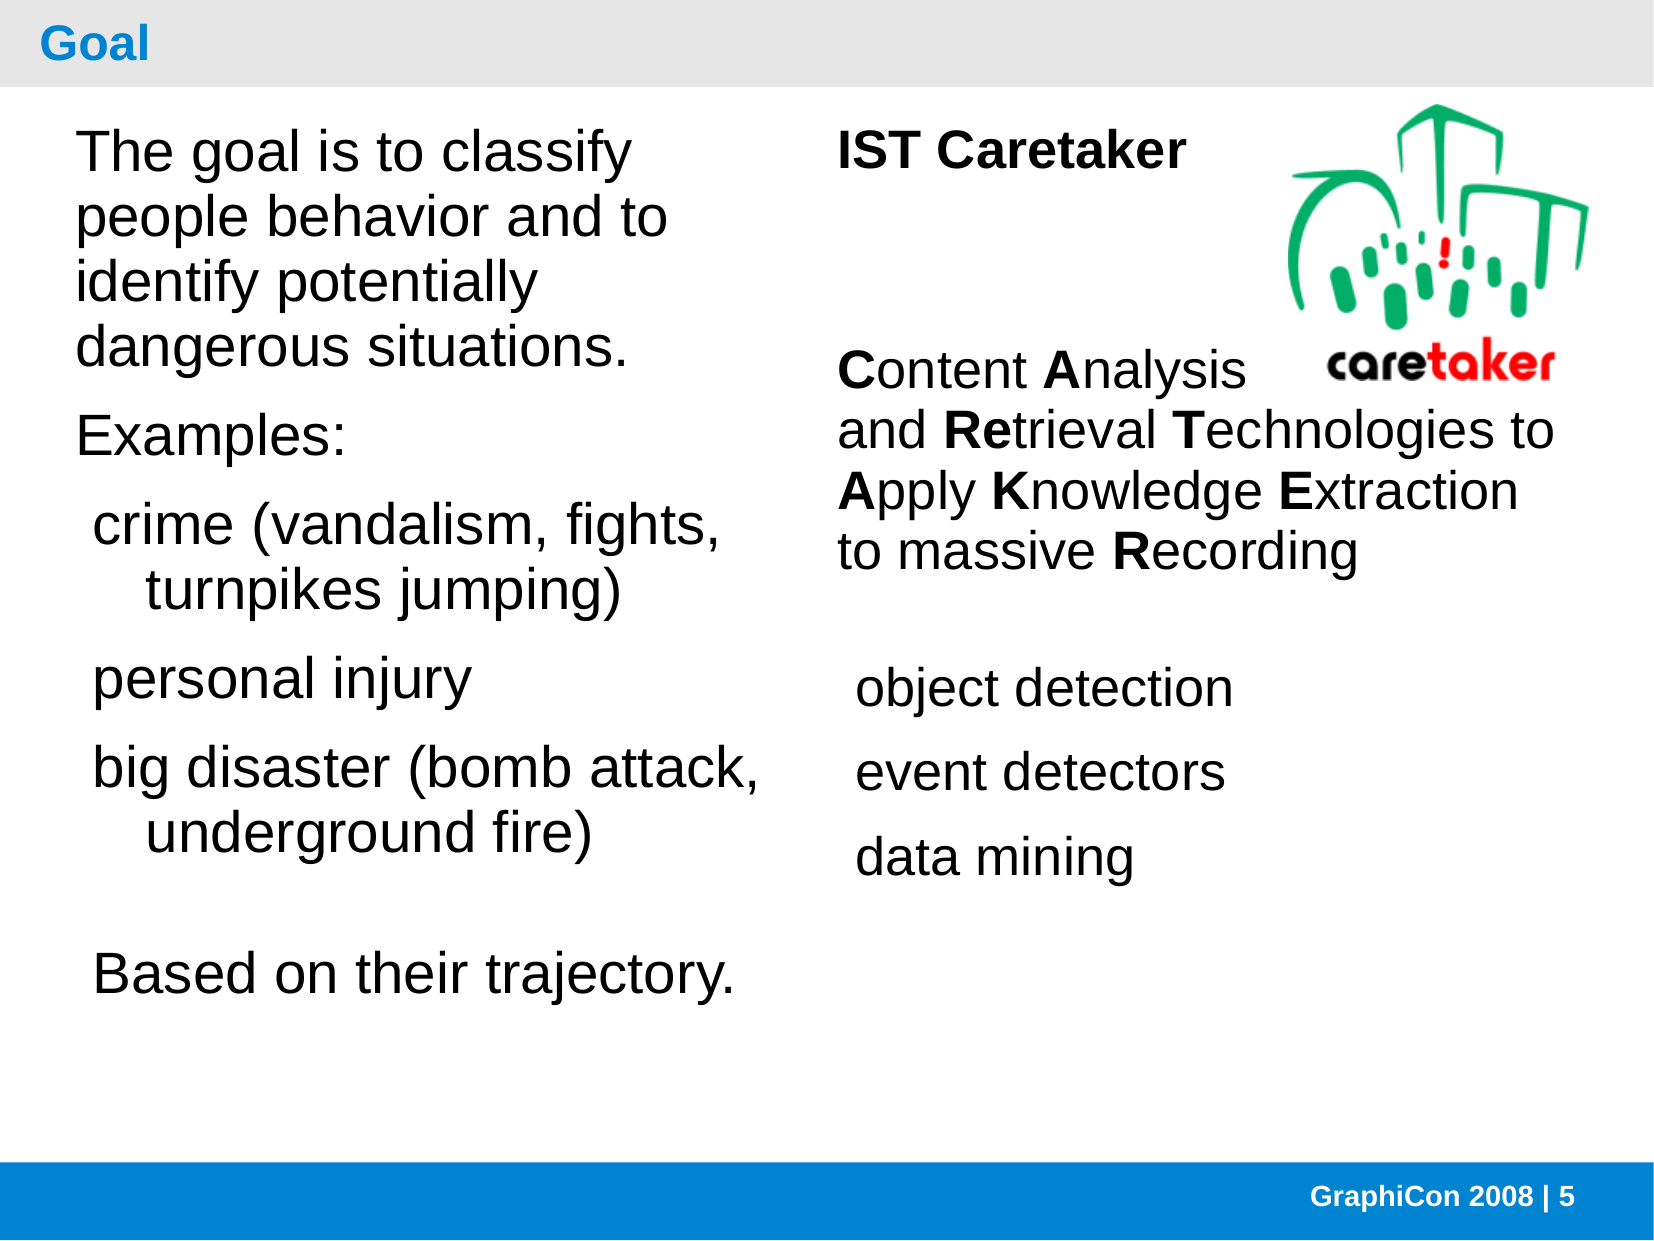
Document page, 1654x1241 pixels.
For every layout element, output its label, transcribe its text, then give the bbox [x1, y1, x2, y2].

title Goal [39, 5, 1615, 81]
list The goal is to classify people behavior and to identify potentially dangerous situations. Examples: crime (vandalism, fights, turnpikes jumping) personal injury big disaster (bomb attack, underground fire) Based on their trajectory. [75, 119, 802, 1126]
picture [1288, 104, 1589, 381]
list IST Caretaker Content Analysis and Retrieval Technologies to Apply Knowledge Extraction to massive Recording object detection event detectors data mining [837, 119, 1564, 1147]
